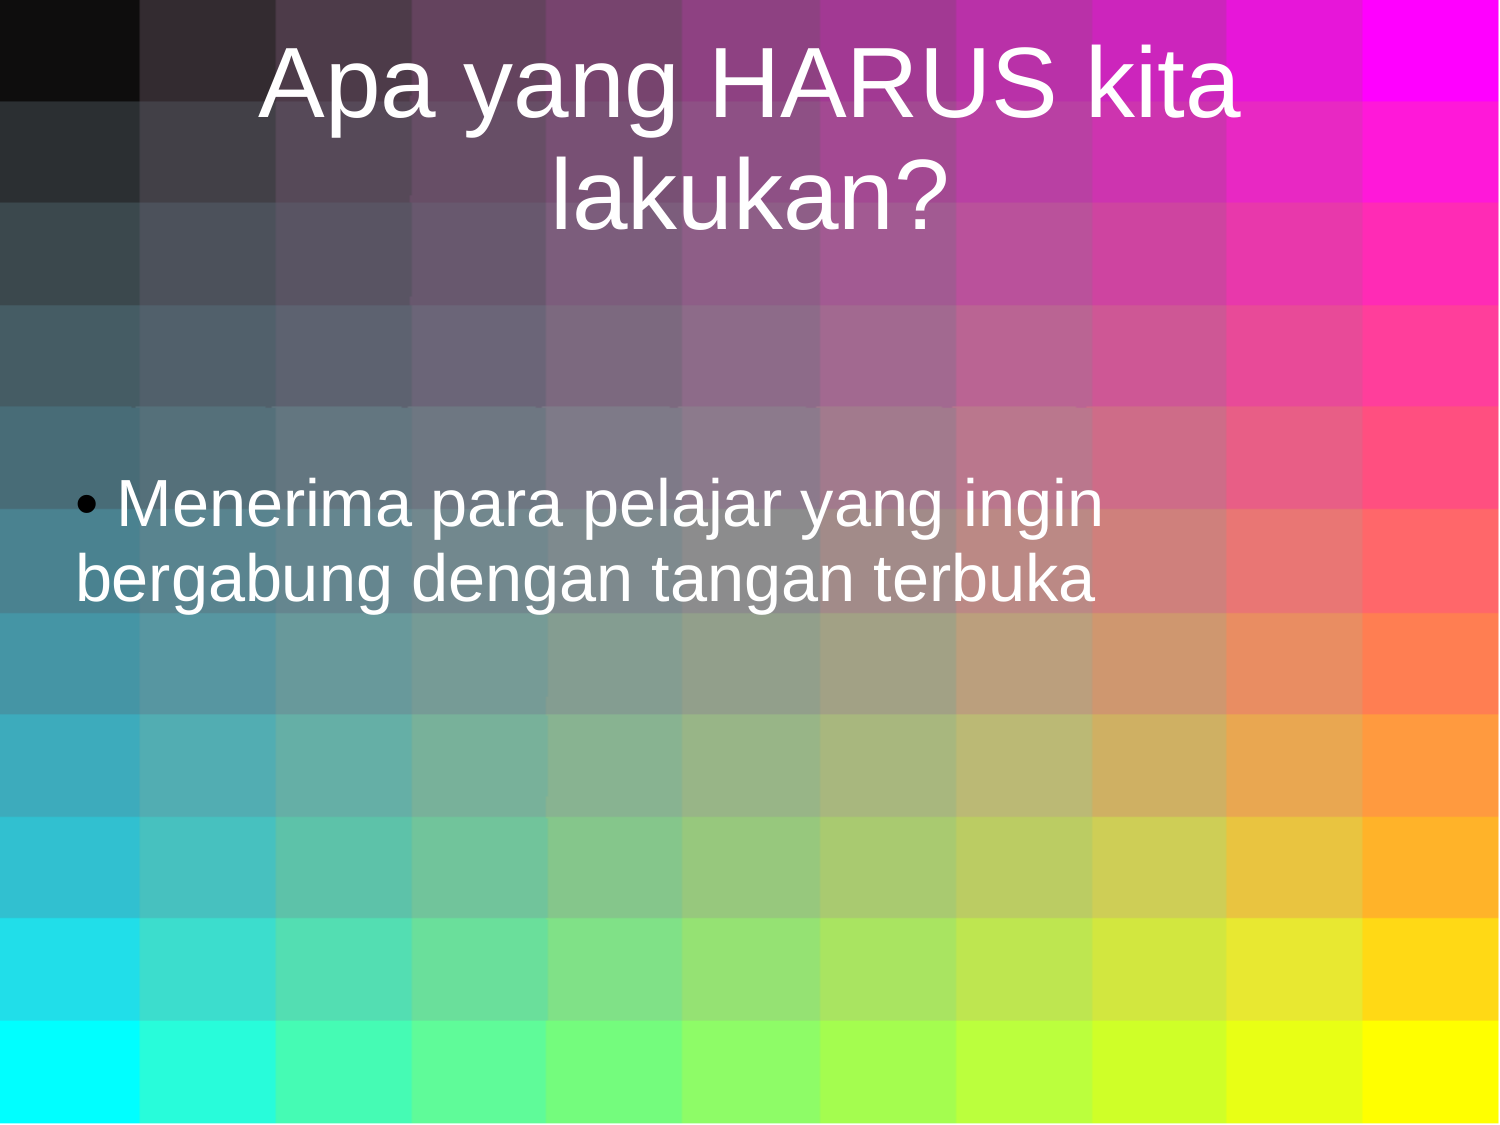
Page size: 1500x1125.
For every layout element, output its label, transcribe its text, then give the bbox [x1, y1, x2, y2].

picture [0, 0, 1500, 1125]
subtitle Menerima para pelajar yang ingin bergabung dengan tangan terbuka [75, 269, 1426, 999]
title Apa yang HARUS kita lakukan? [75, 27, 1426, 251]
